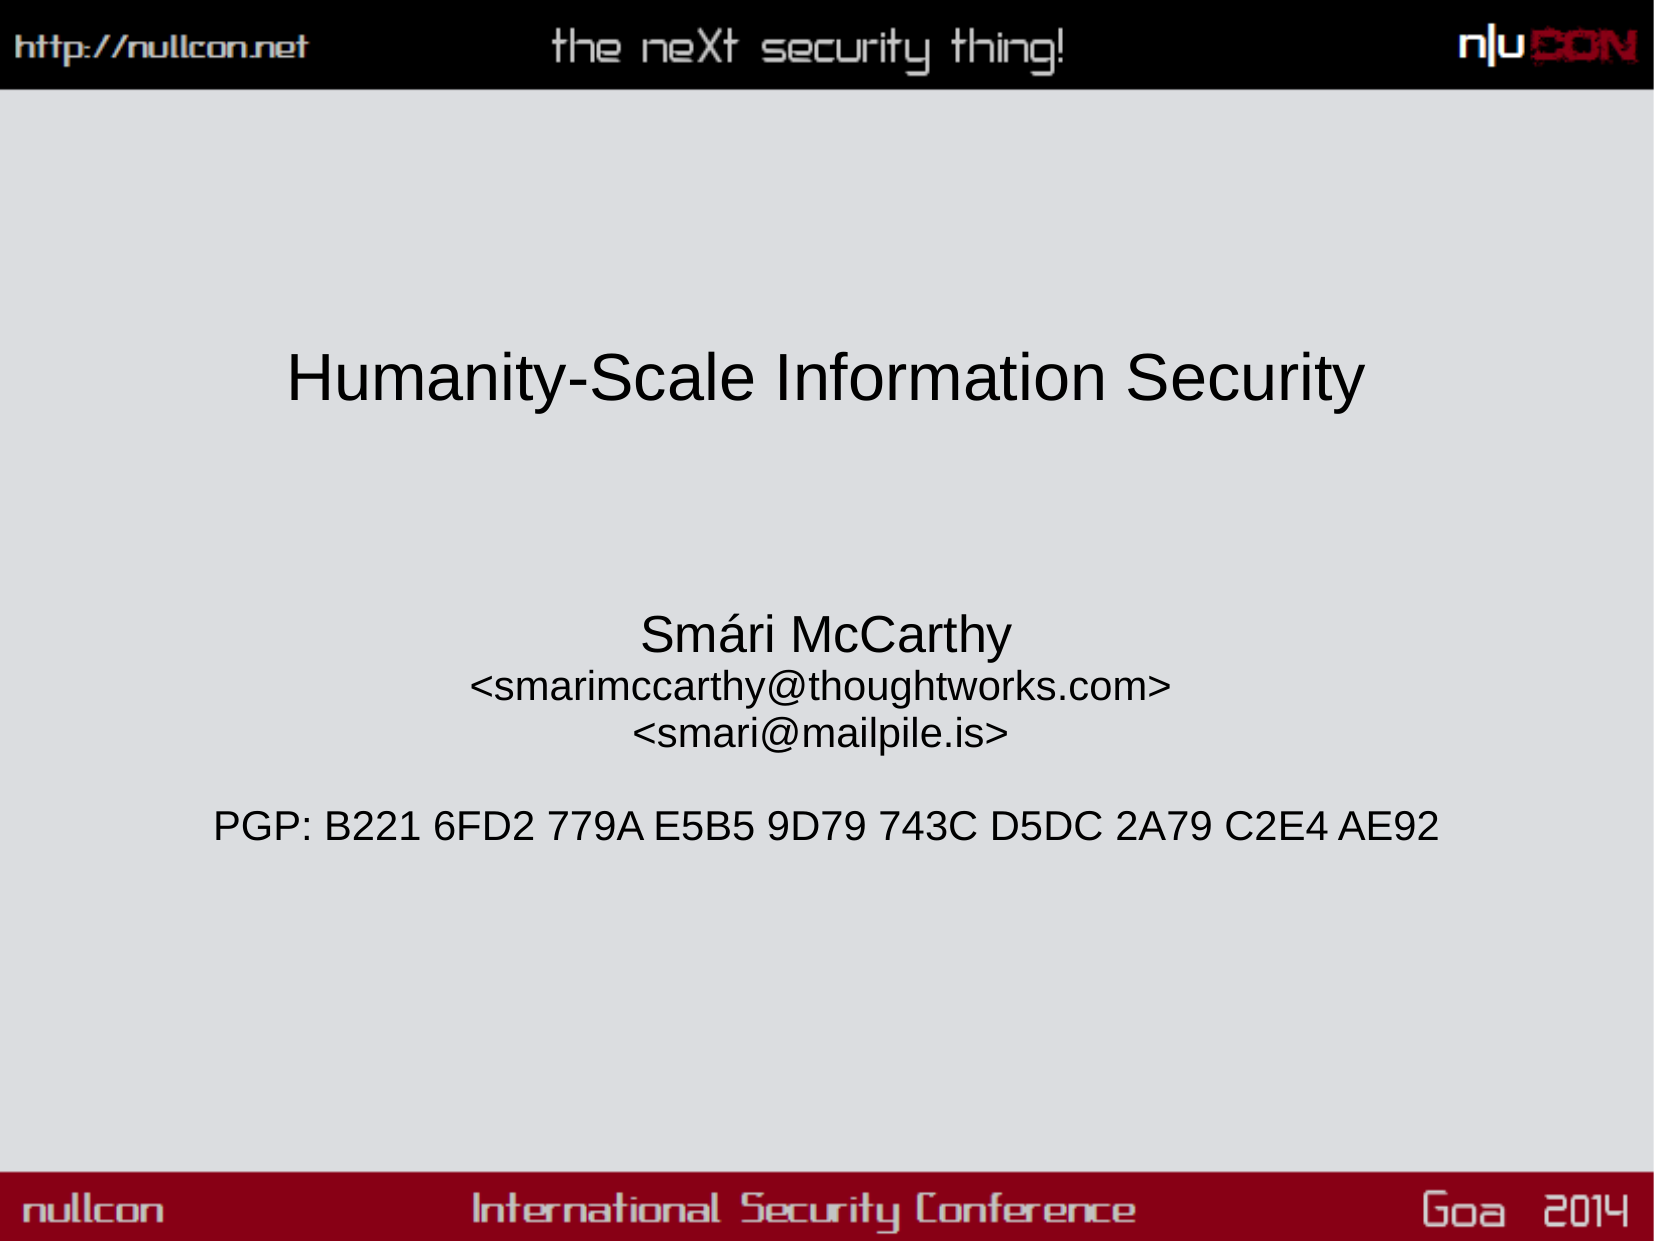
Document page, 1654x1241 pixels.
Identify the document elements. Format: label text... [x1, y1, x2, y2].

subtitle Humanity-Scale Information Security Smári McCarthy <smarimccarthy@thoughtworks.com> <smari@mailpile.is> PGP: B221 6FD2 779A E5B5 9D79 743C D5DC 2A79 C2E4 AE92 [82, 114, 1571, 1075]
picture [0, 0, 1654, 1241]
